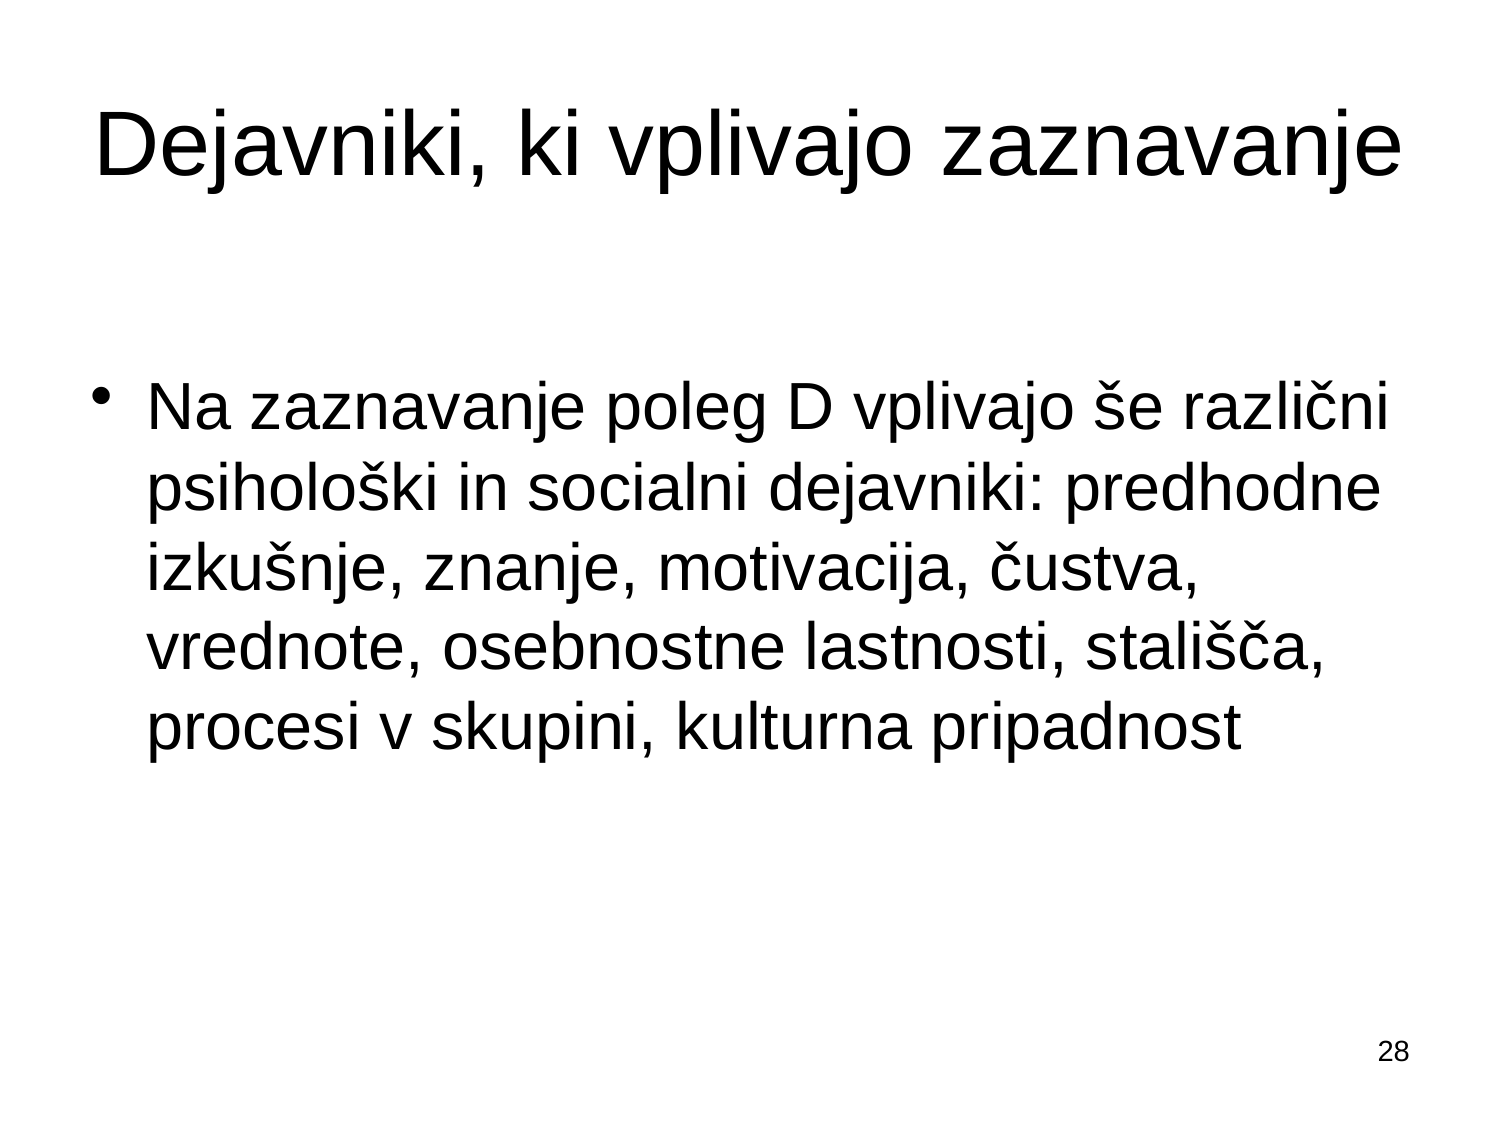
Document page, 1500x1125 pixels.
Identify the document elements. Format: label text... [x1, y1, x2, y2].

title Dejavniki, ki vplivajo zaznavanje [75, 45, 1425, 233]
slide_number <number> [1074, 1024, 1425, 1103]
list Na zaznavanje poleg D vplivajo še različni psihološki in socialni dejavniki: predhodne izkušnje, znanje, motivacija, čustva, vrednote, osebnostne lastnosti, stališča, procesi v skupini, kulturna pripadnost [75, 262, 1425, 1005]
